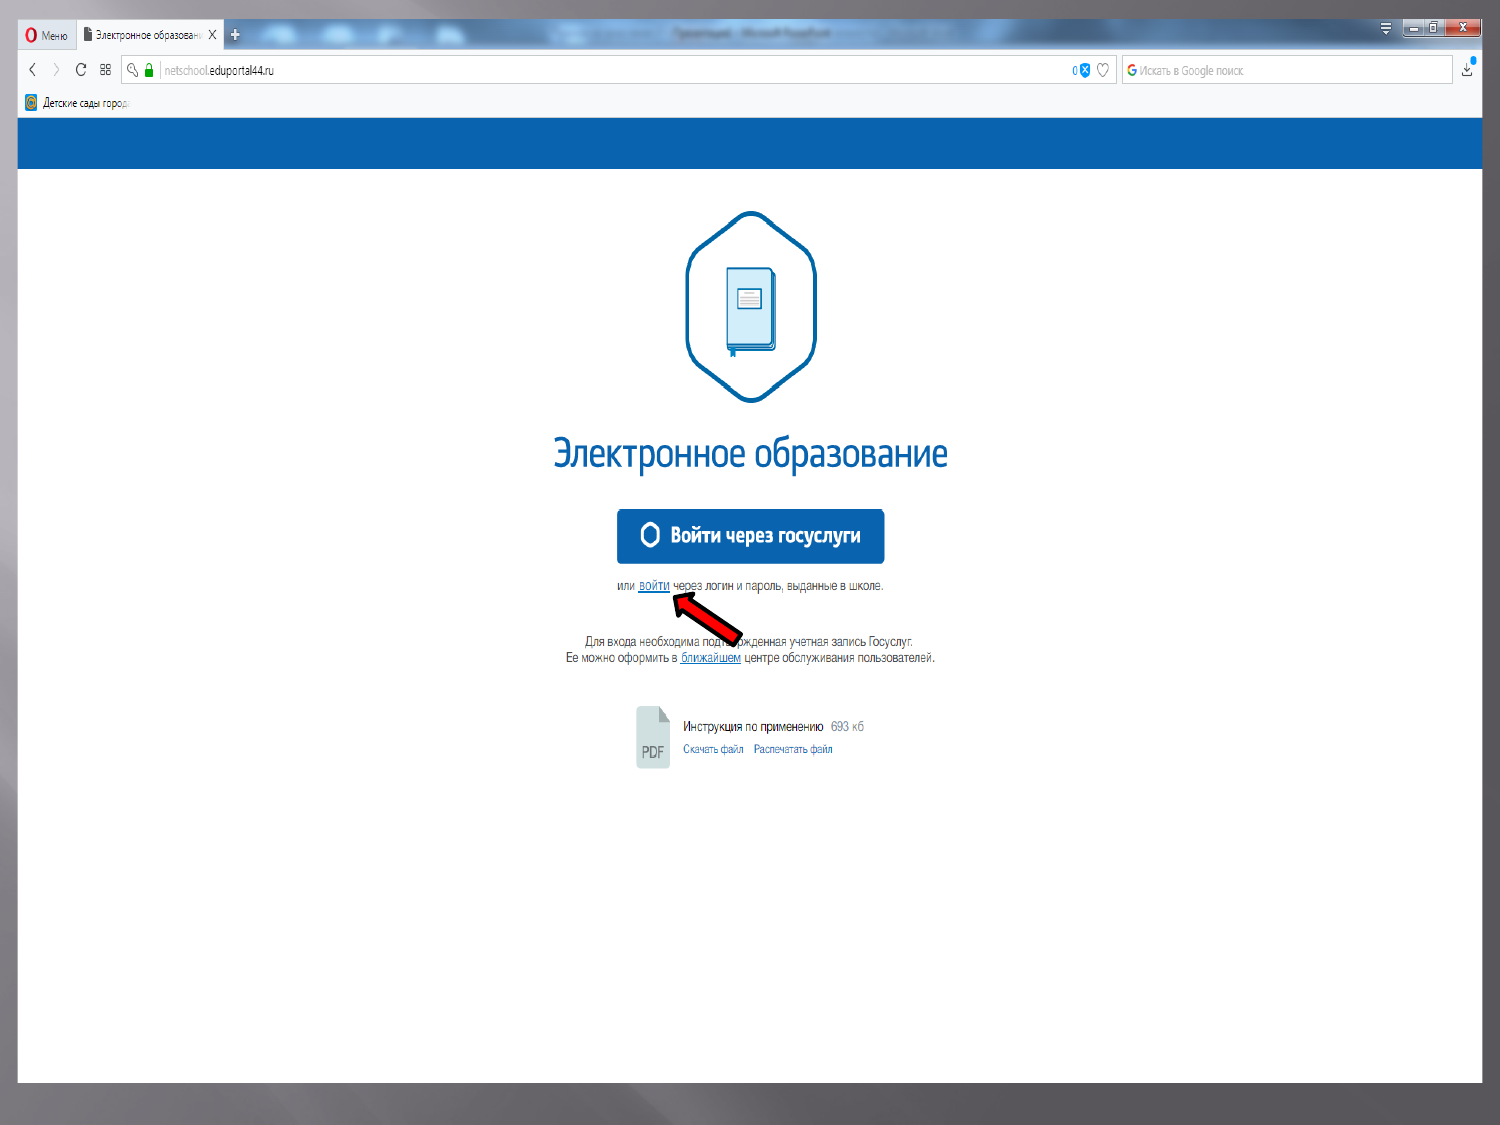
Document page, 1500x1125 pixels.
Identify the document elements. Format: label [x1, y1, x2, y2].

picture [17, 19, 1483, 1083]
text_box [674, 593, 741, 646]
